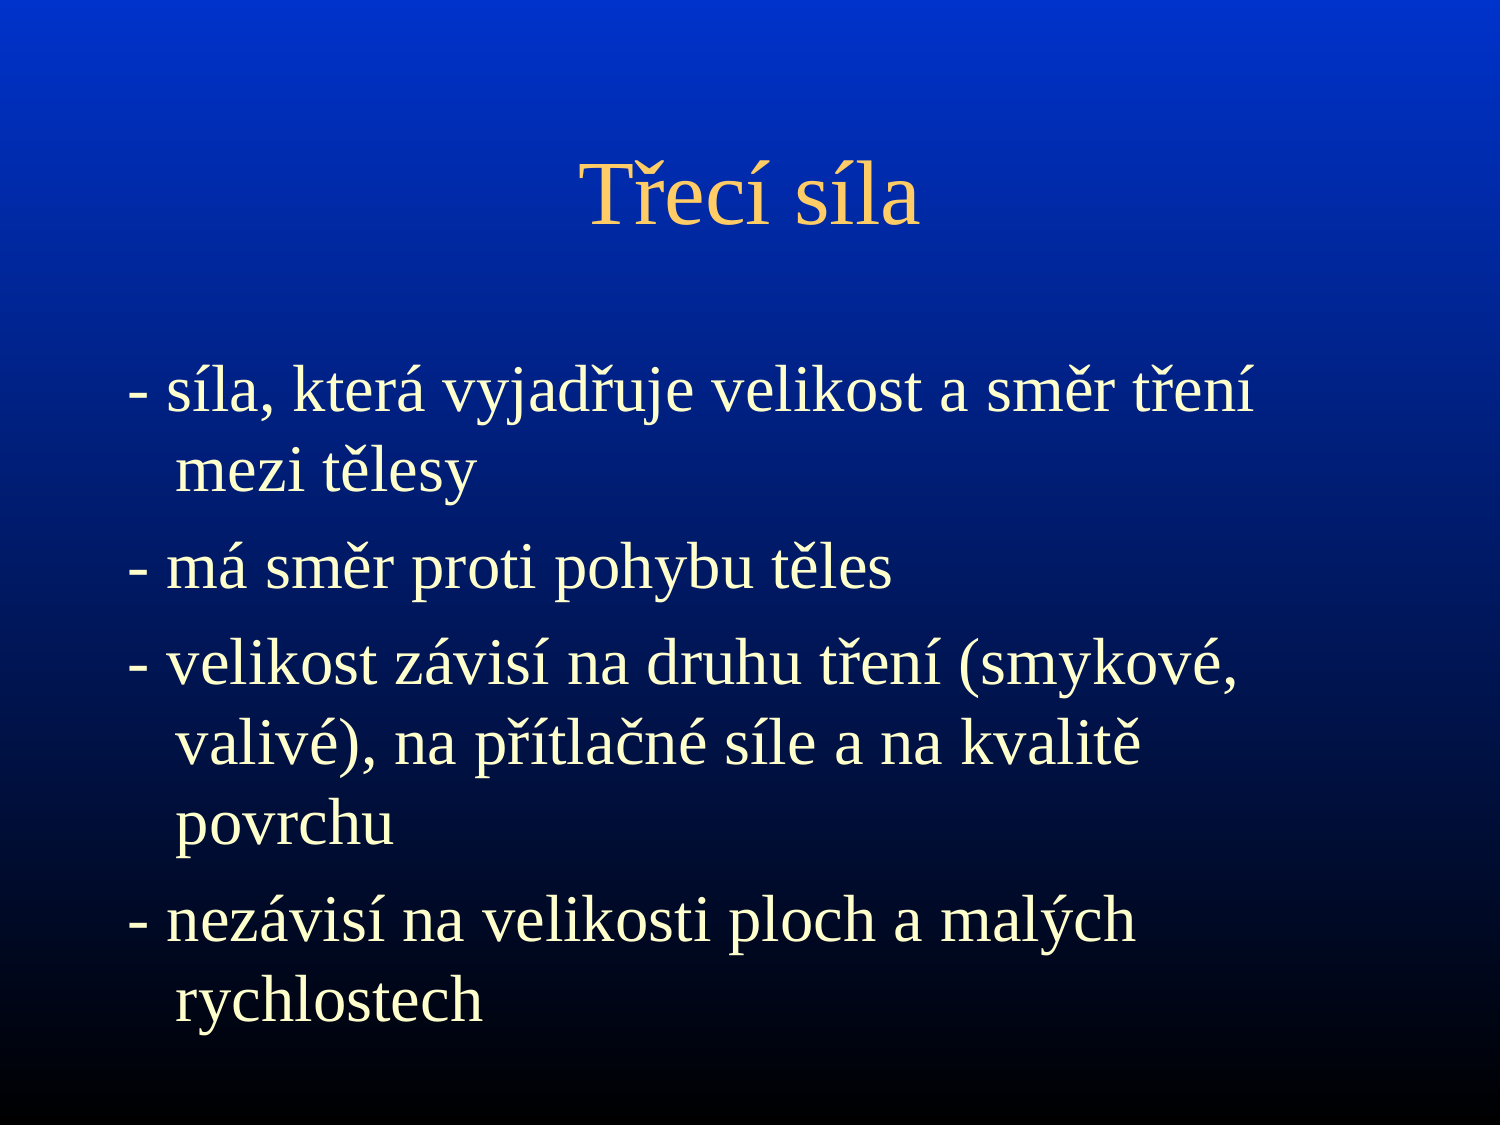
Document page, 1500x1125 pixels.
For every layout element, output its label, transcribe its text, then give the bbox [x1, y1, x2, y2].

list - síla, která vyjadřuje velikost a směr tření mezi tělesy - má směr proti pohybu těles - velikost závisí na druhu tření (smykové, valivé), na přítlačné síle a na kvalitě povrchu - nezávisí na velikosti ploch a malých rychlostech [112, 337, 1388, 1043]
title Třecí síla [112, 37, 1388, 250]
